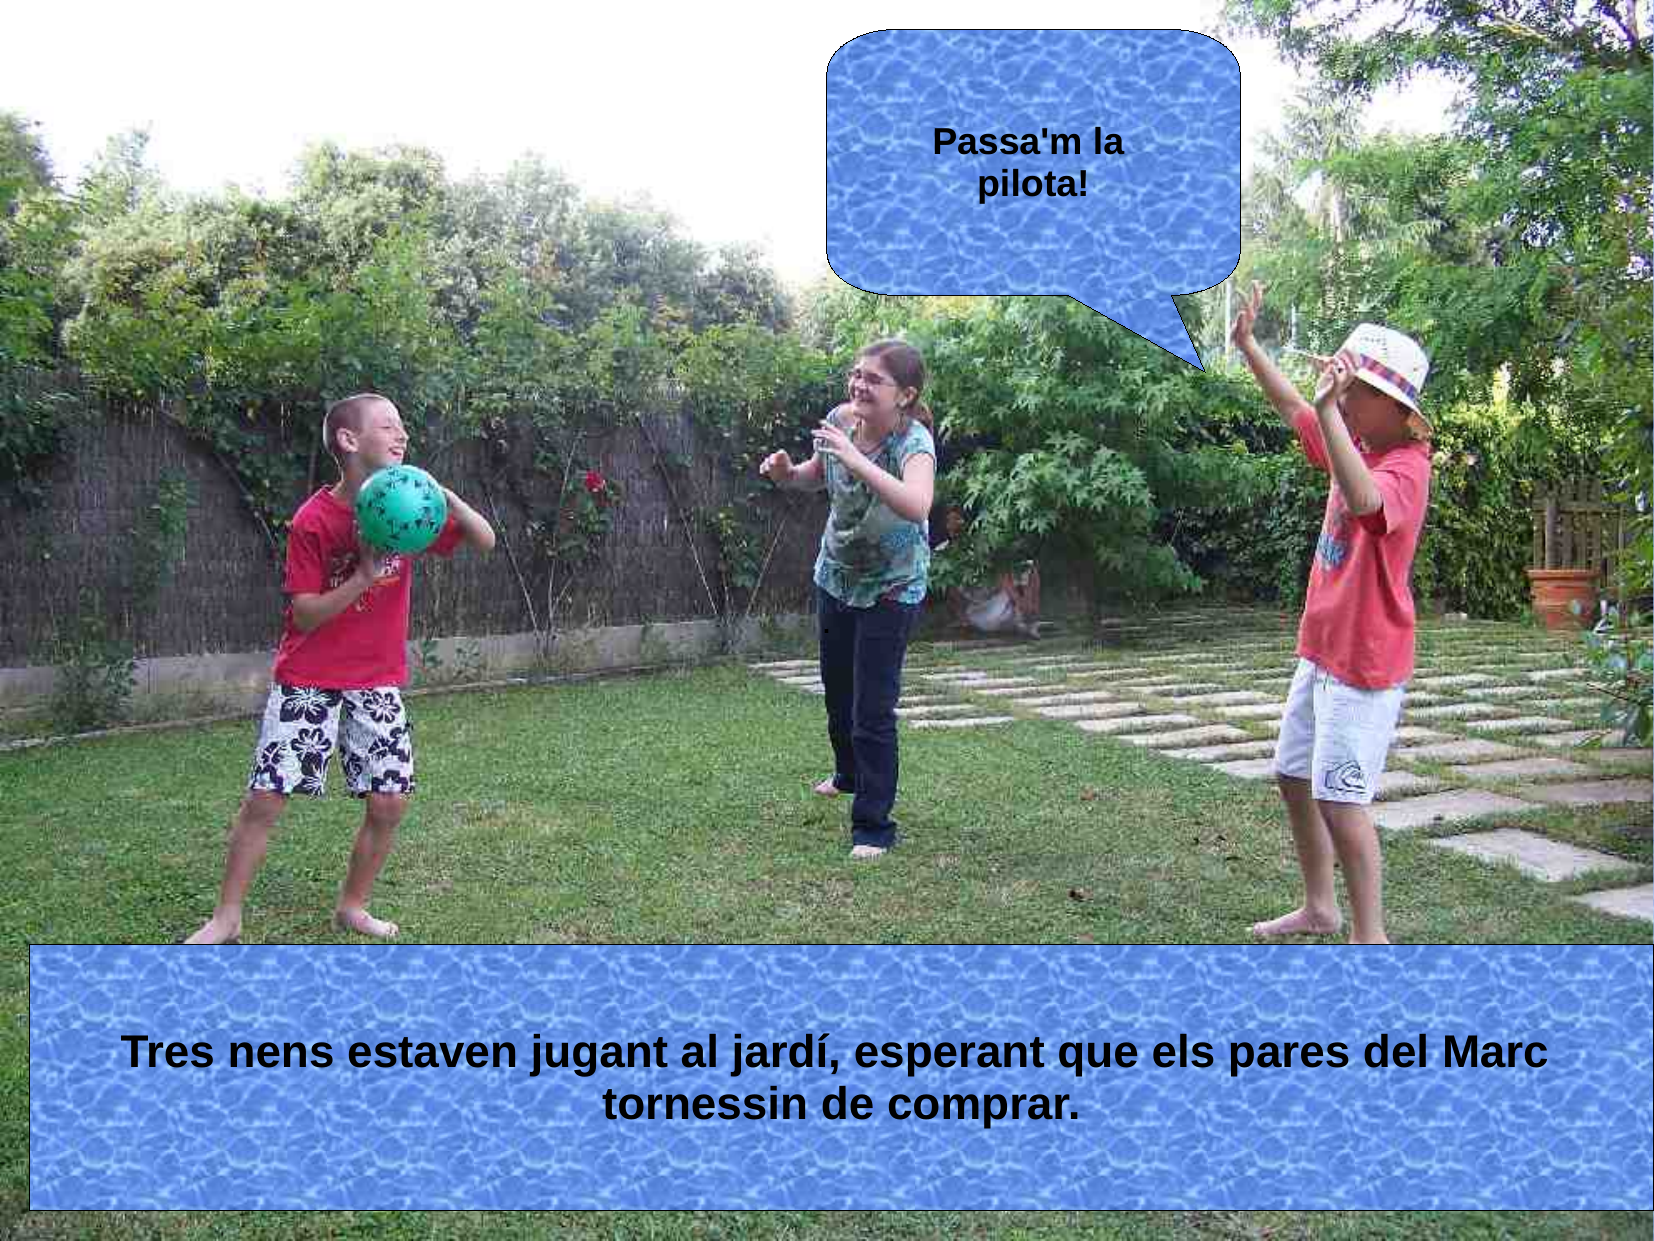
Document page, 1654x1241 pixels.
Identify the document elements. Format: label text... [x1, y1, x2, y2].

text_box Passa'm la pilota! [826, 29, 1241, 373]
text_box Tres nens estaven jugant al jardí, esperant que els pares del Marc tornessin de comprar. [29, 944, 1654, 1211]
picture [0, 0, 1654, 1241]
